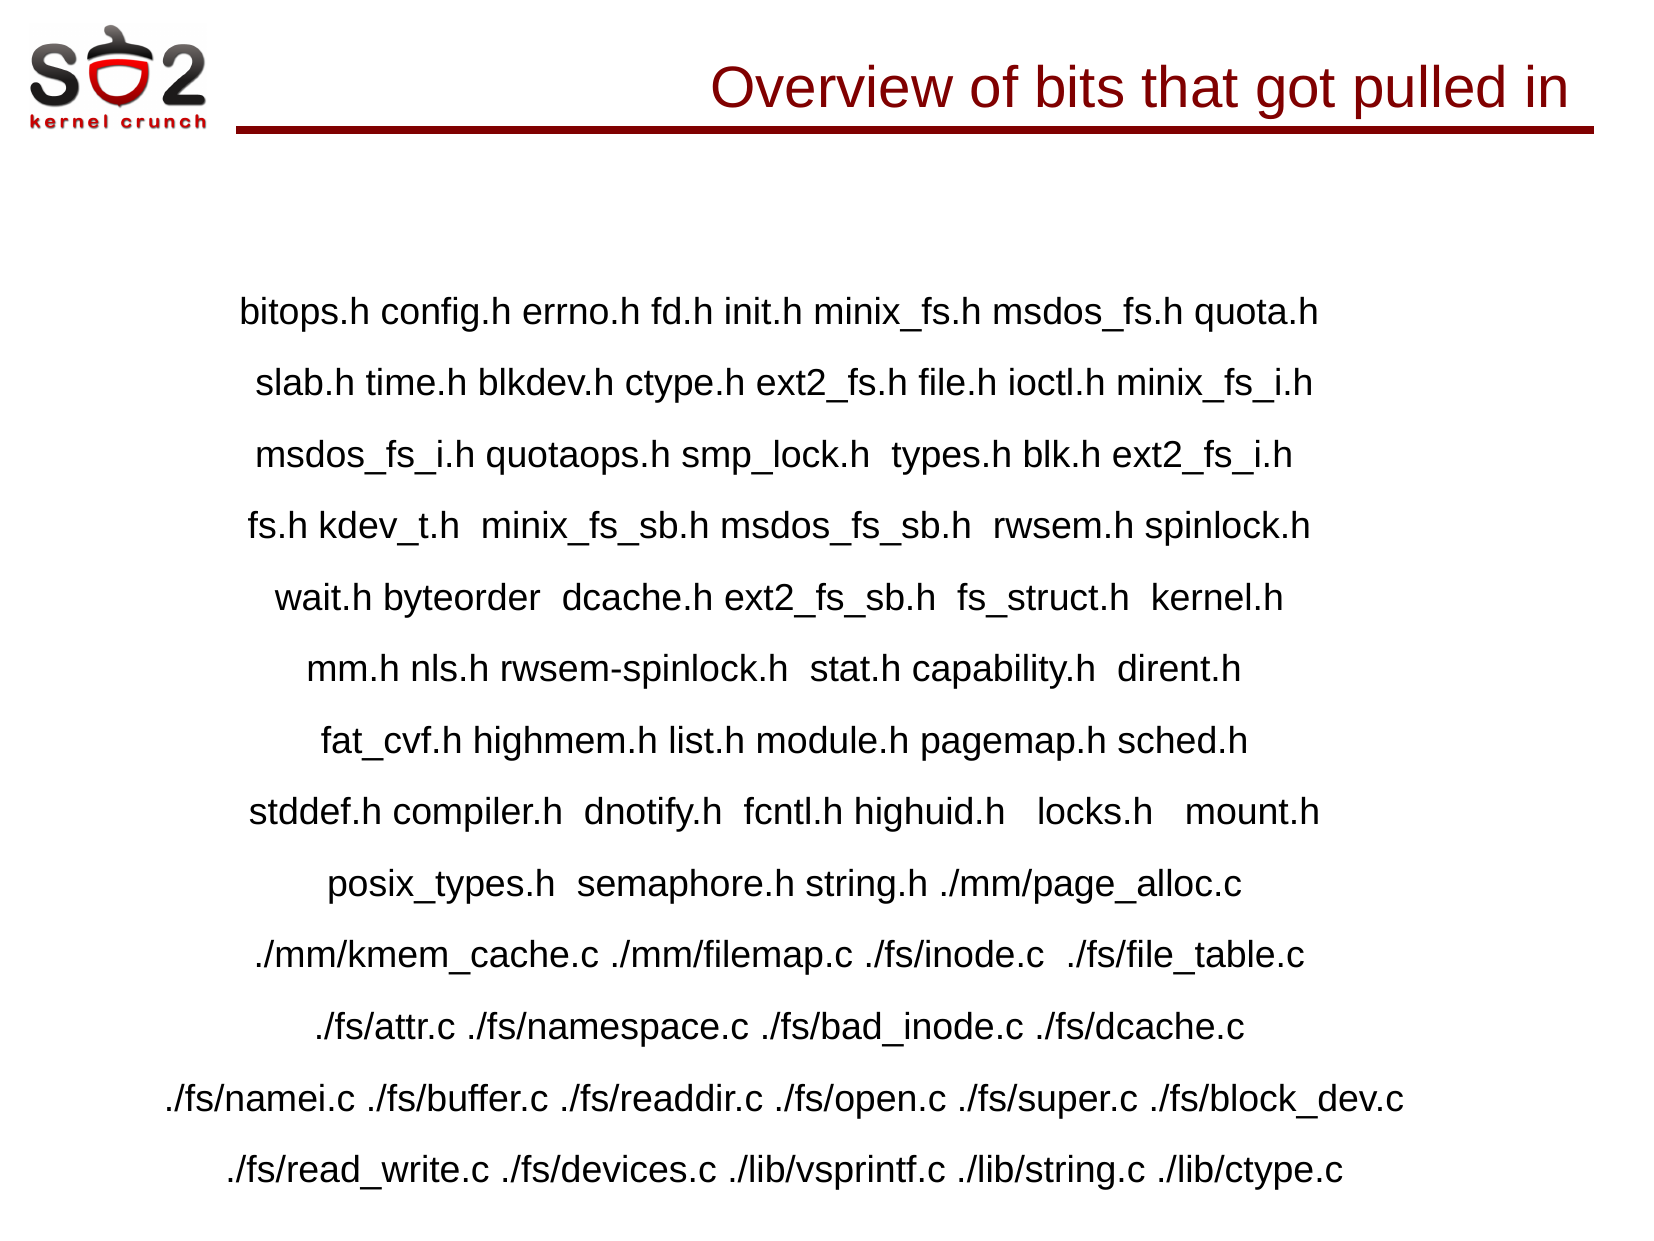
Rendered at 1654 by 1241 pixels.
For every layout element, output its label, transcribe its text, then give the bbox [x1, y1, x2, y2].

picture [29, 23, 207, 130]
title Overview of bits that got pulled in [82, 54, 1571, 121]
list bitops.h config.h errno.h fd.h init.h minix_fs.h msdos_fs.h quota.h slab.h time.h blkdev.h ctype.h ext2_fs.h file.h ioctl.h minix_fs_i.h msdos_fs_i.h quotaops.h smp_lock.h types.h blk.h ext2_fs_i.h fs.h kdev_t.h minix_fs_sb.h msdos_fs_sb.h rwsem.h spinlock.h wait.h byteorder dcache.h ext2_fs_sb.h fs_struct.h kernel.h mm.h nls.h rwsem-spinlock.h stat.h capability.h dirent.h fat_cvf.h highmem.h list.h module.h pagemap.h sched.h stddef.h compiler.h dnotify.h fcntl.h highuid.h locks.h mount.h posix_types.h semaphore.h string.h ./mm/page_alloc.c ./mm/kmem_cache.c ./mm/filemap.c ./fs/inode.c ./fs/file_table.c ./fs/attr.c ./fs/namespace.c ./fs/bad_inode.c ./fs/dcache.c ./fs/namei.c ./fs/buffer.c ./fs/readdir.c ./fs/open.c ./fs/super.c ./fs/block_dev.c ./fs/read_write.c ./fs/devices.c ./lib/vsprintf.c ./lib/string.c ./lib/ctype.c [82, 290, 1571, 1241]
